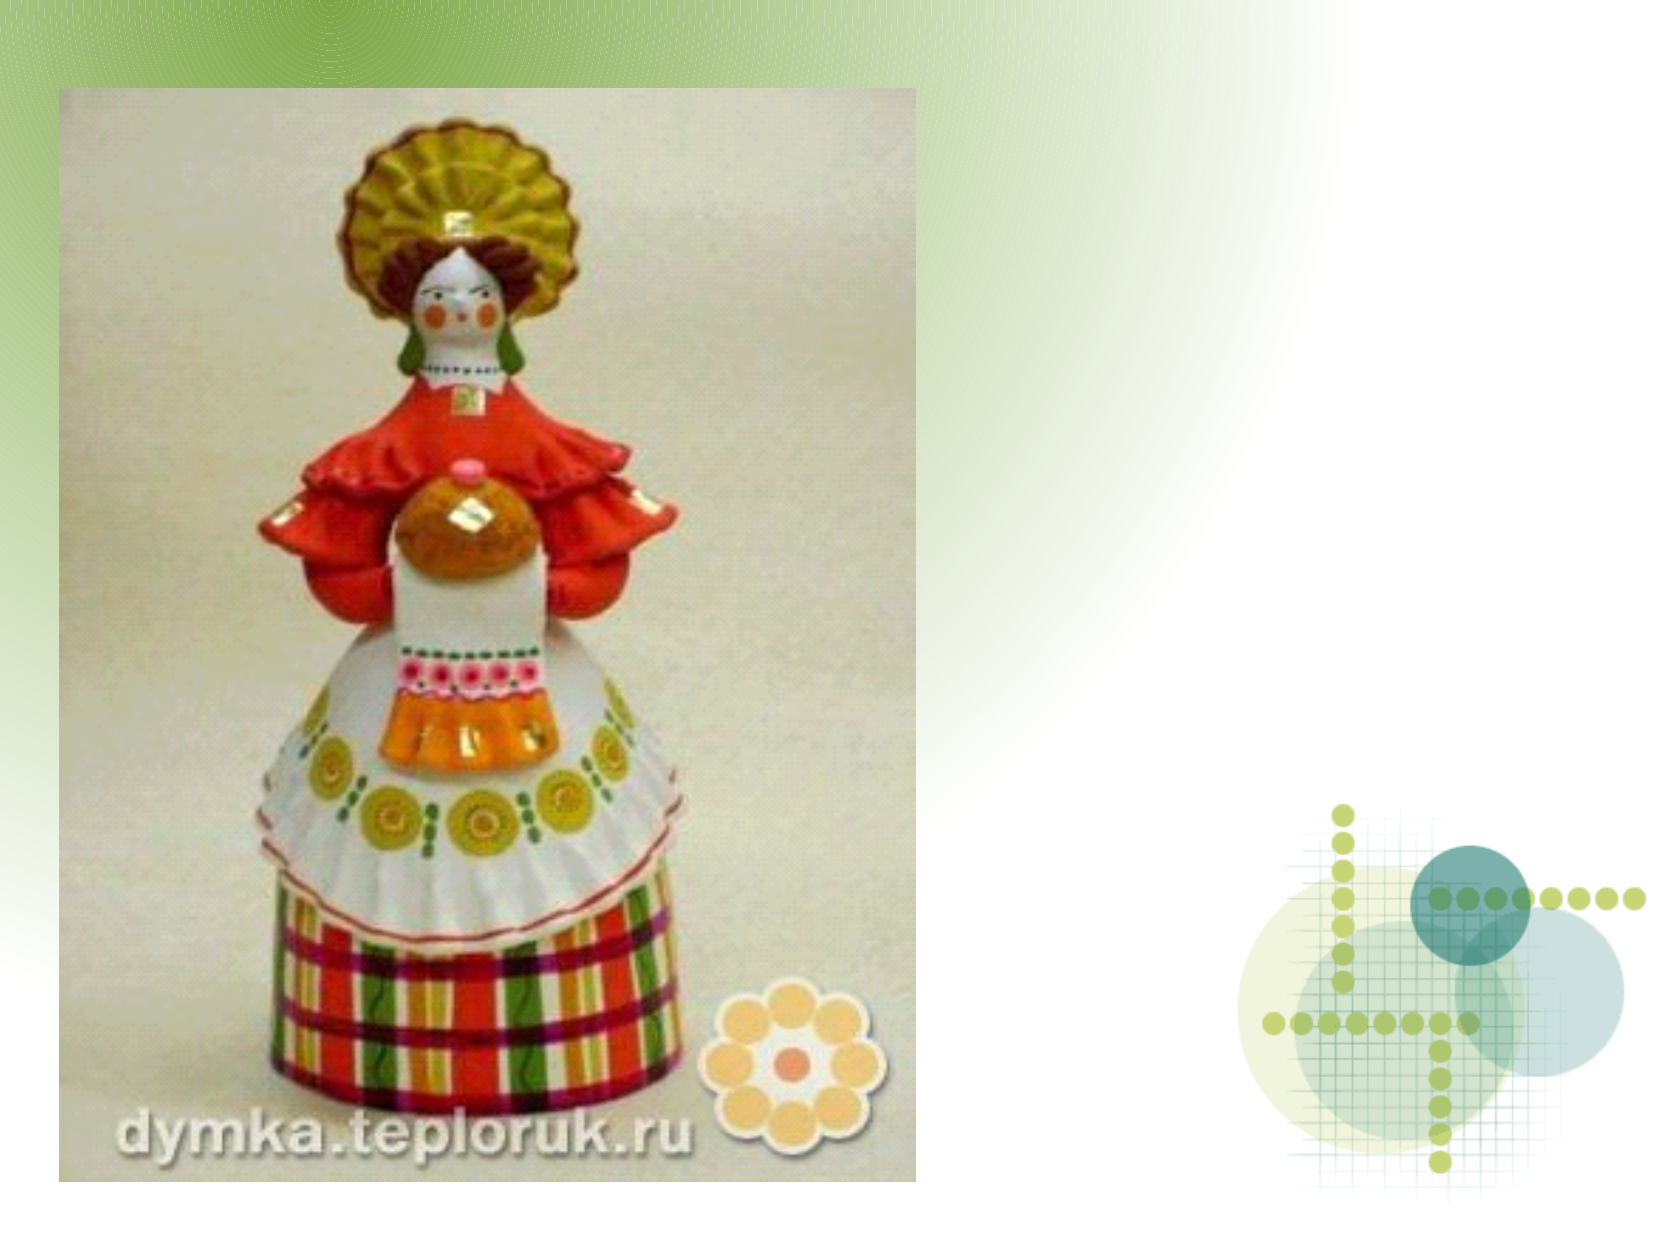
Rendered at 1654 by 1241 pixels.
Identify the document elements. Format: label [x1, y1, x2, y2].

picture [1224, 792, 1654, 1211]
picture [59, 88, 916, 1182]
